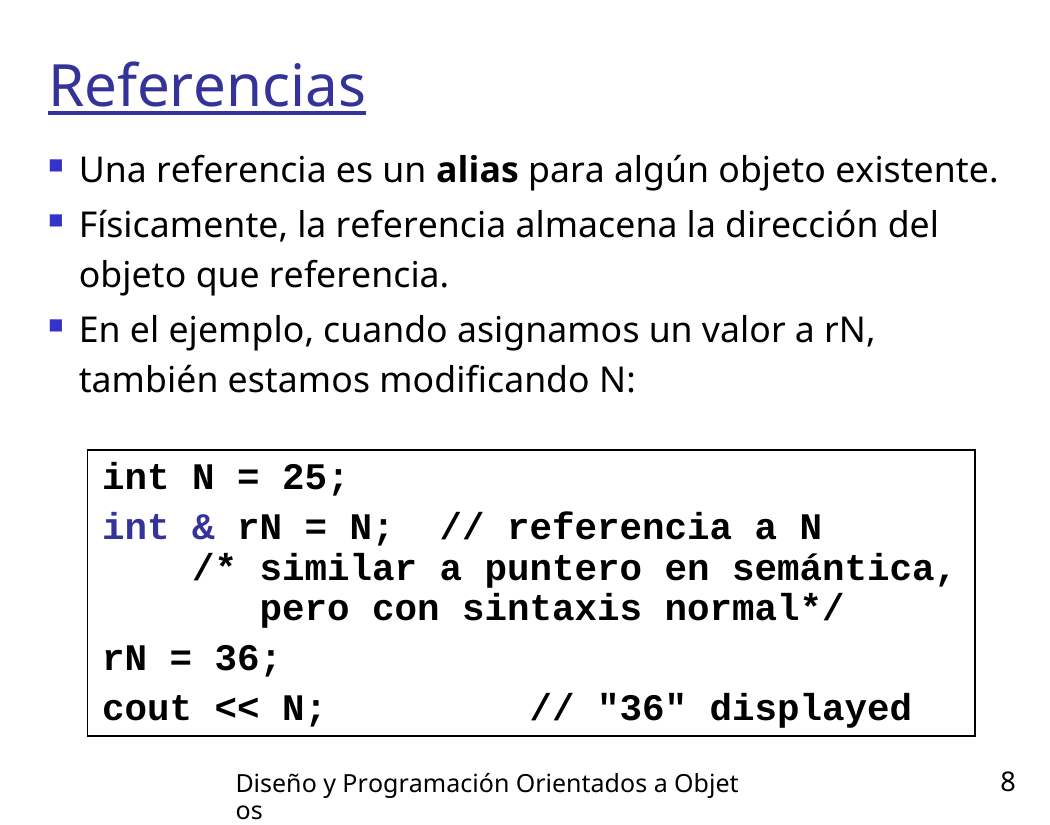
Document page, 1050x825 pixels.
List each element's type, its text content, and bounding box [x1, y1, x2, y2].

text_box int N = 25; int & rN = N; // referencia a N /* similar a puntero en semántica, pero con sintaxis normal*/ rN = 36; cout << N; // "36" displayed [87, 451, 976, 737]
title Referencias [37, 19, 1026, 129]
list Una referencia es un alias para algún objeto existente. Físicamente, la referencia almacena la dirección del objeto que referencia. En el ejemplo, cuando asignamos un valor a rN, también estamos modificando N: [37, 138, 1023, 451]
